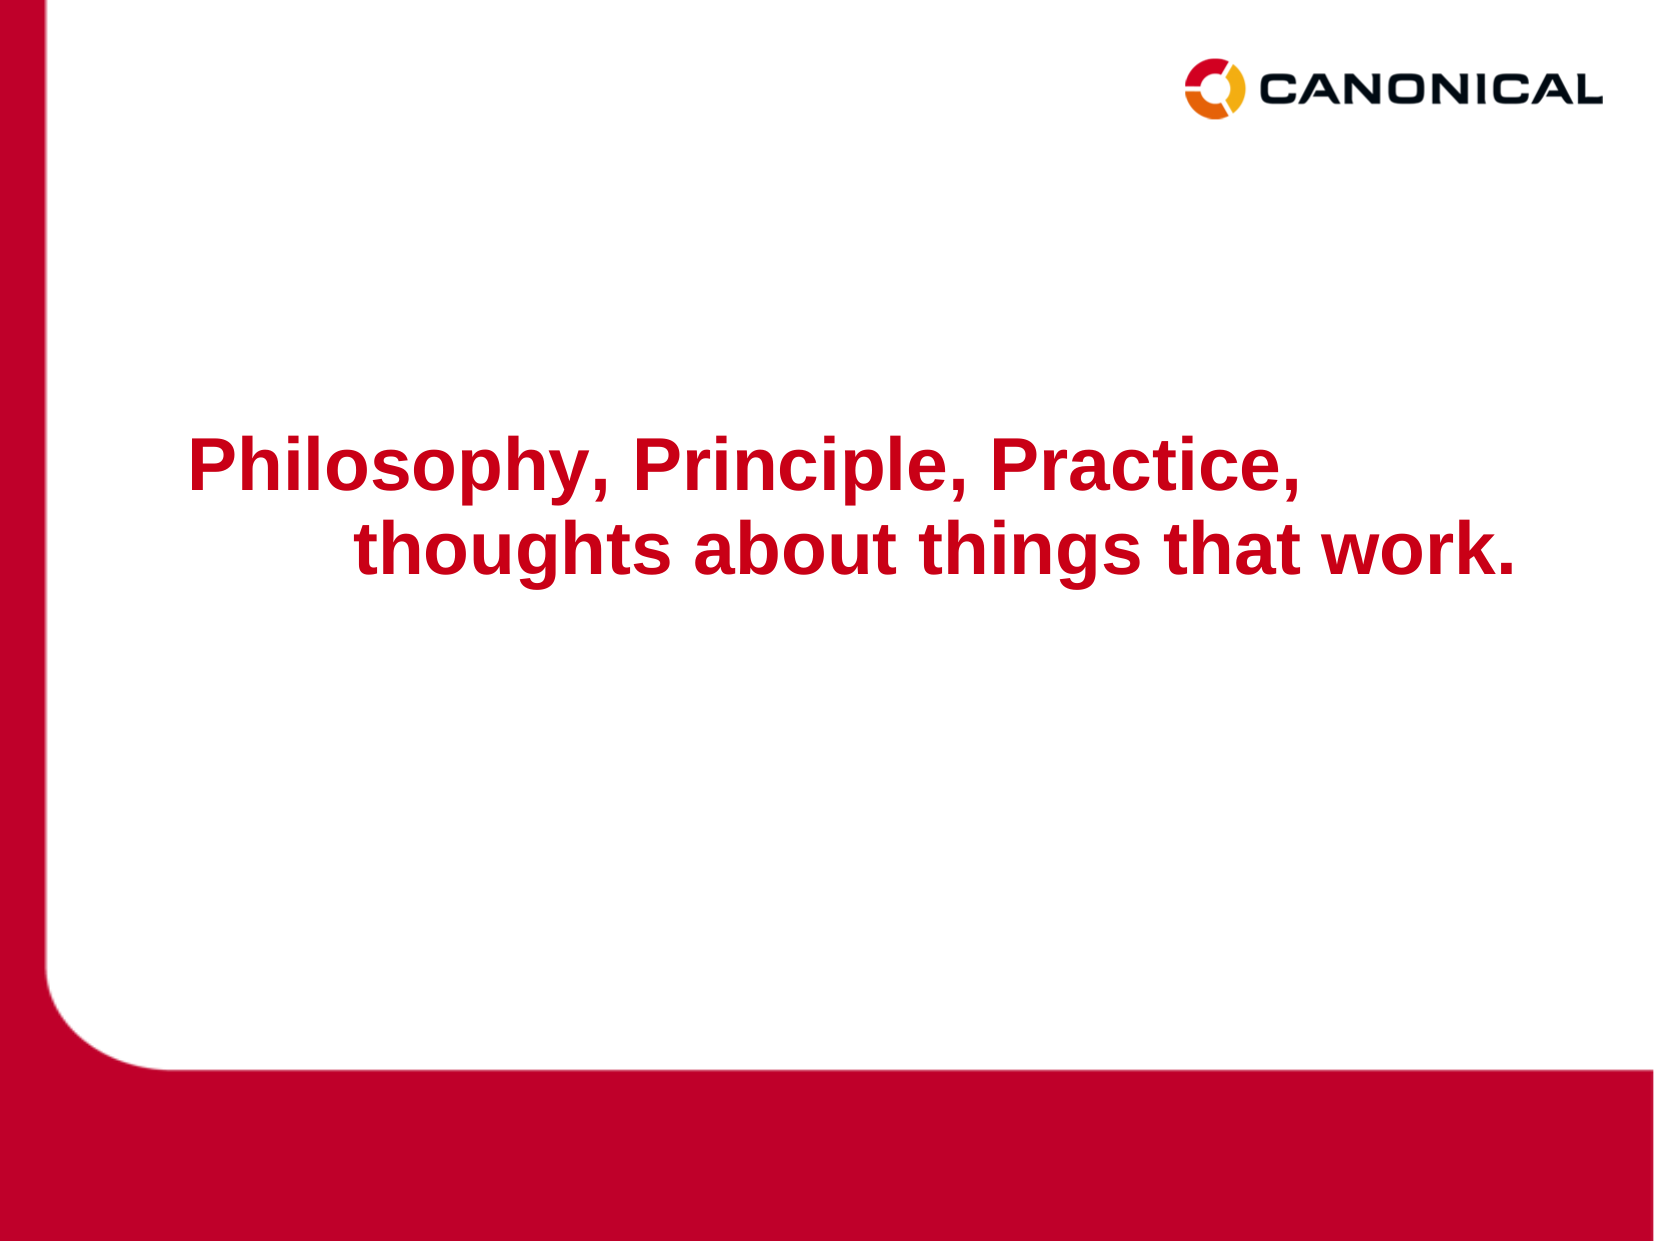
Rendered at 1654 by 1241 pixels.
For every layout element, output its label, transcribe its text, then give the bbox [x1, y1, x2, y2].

picture [0, 0, 1654, 1241]
title Philosophy, Principle, Practice, thoughts about things that work. [187, 150, 1571, 863]
